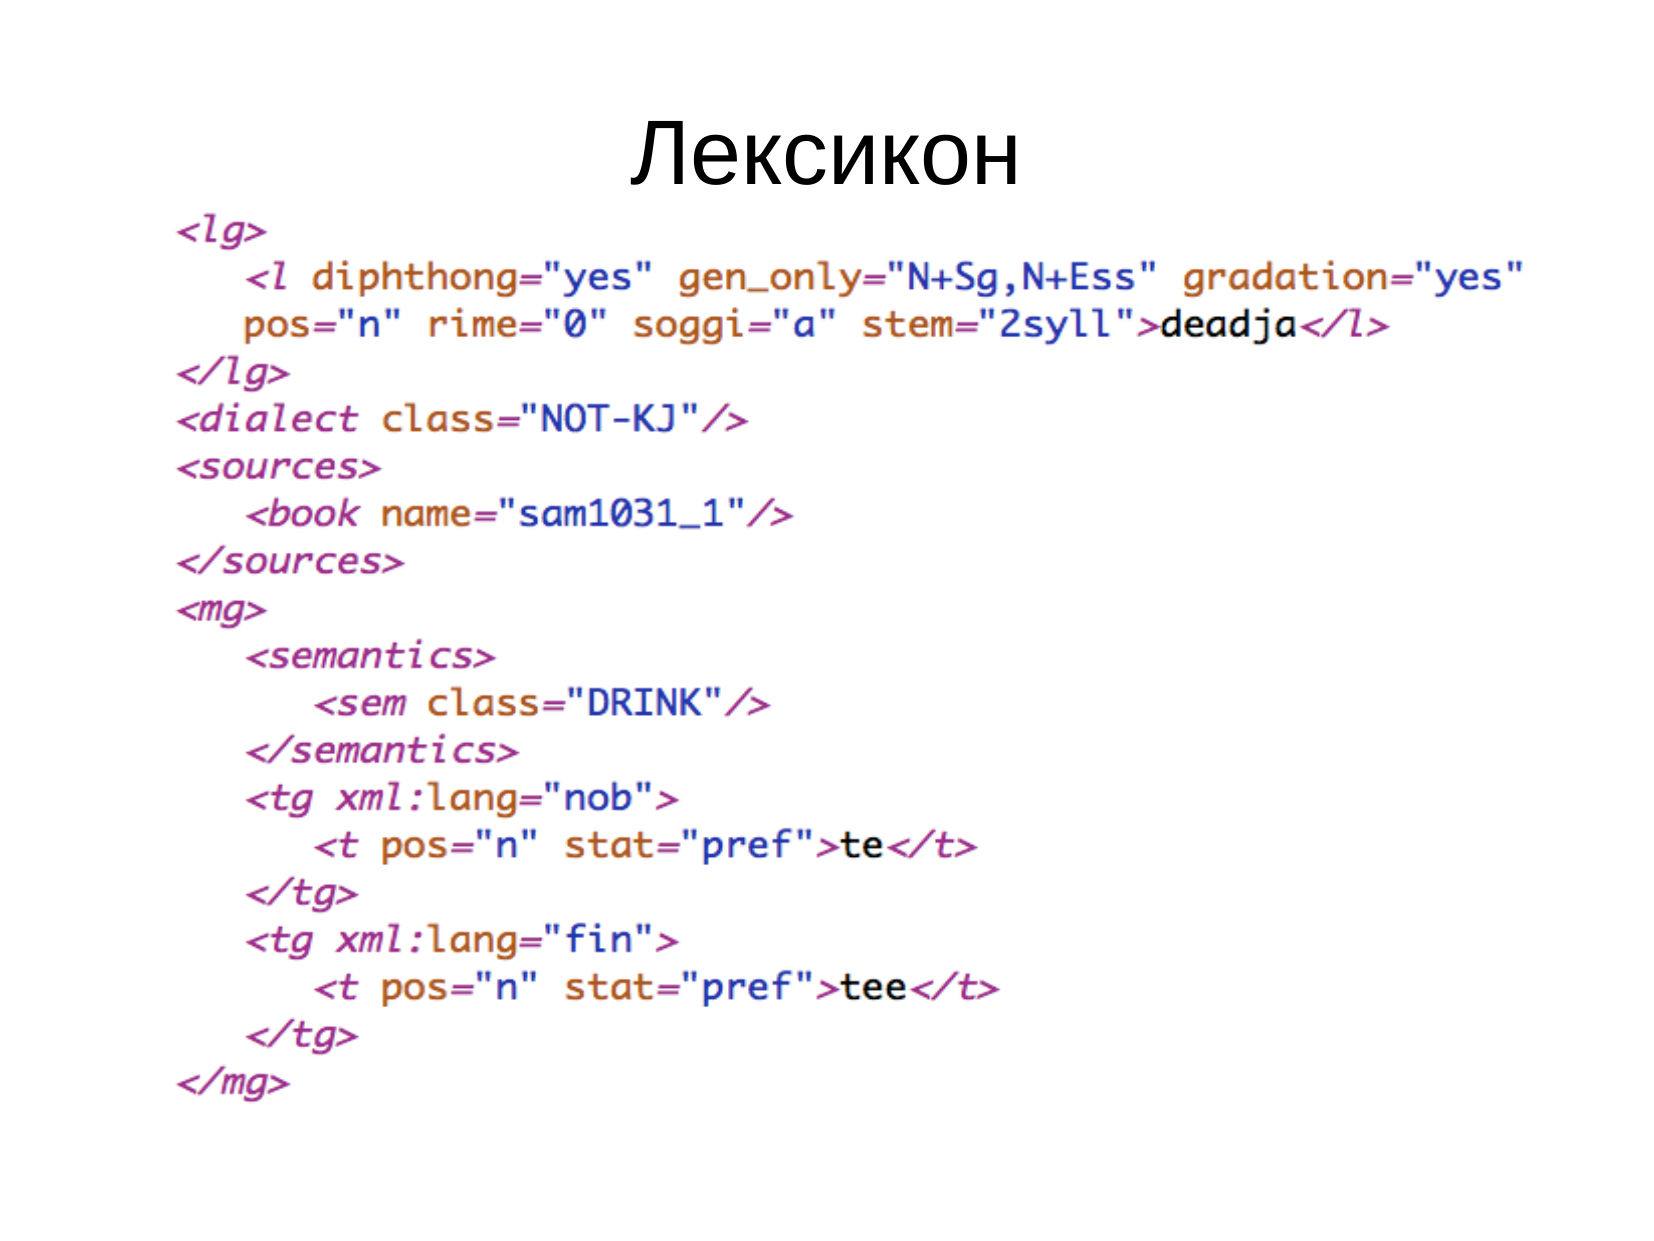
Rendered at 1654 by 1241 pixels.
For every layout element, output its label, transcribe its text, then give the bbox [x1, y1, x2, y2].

title Лексикон [82, 49, 1571, 257]
picture [118, 206, 1565, 1109]
